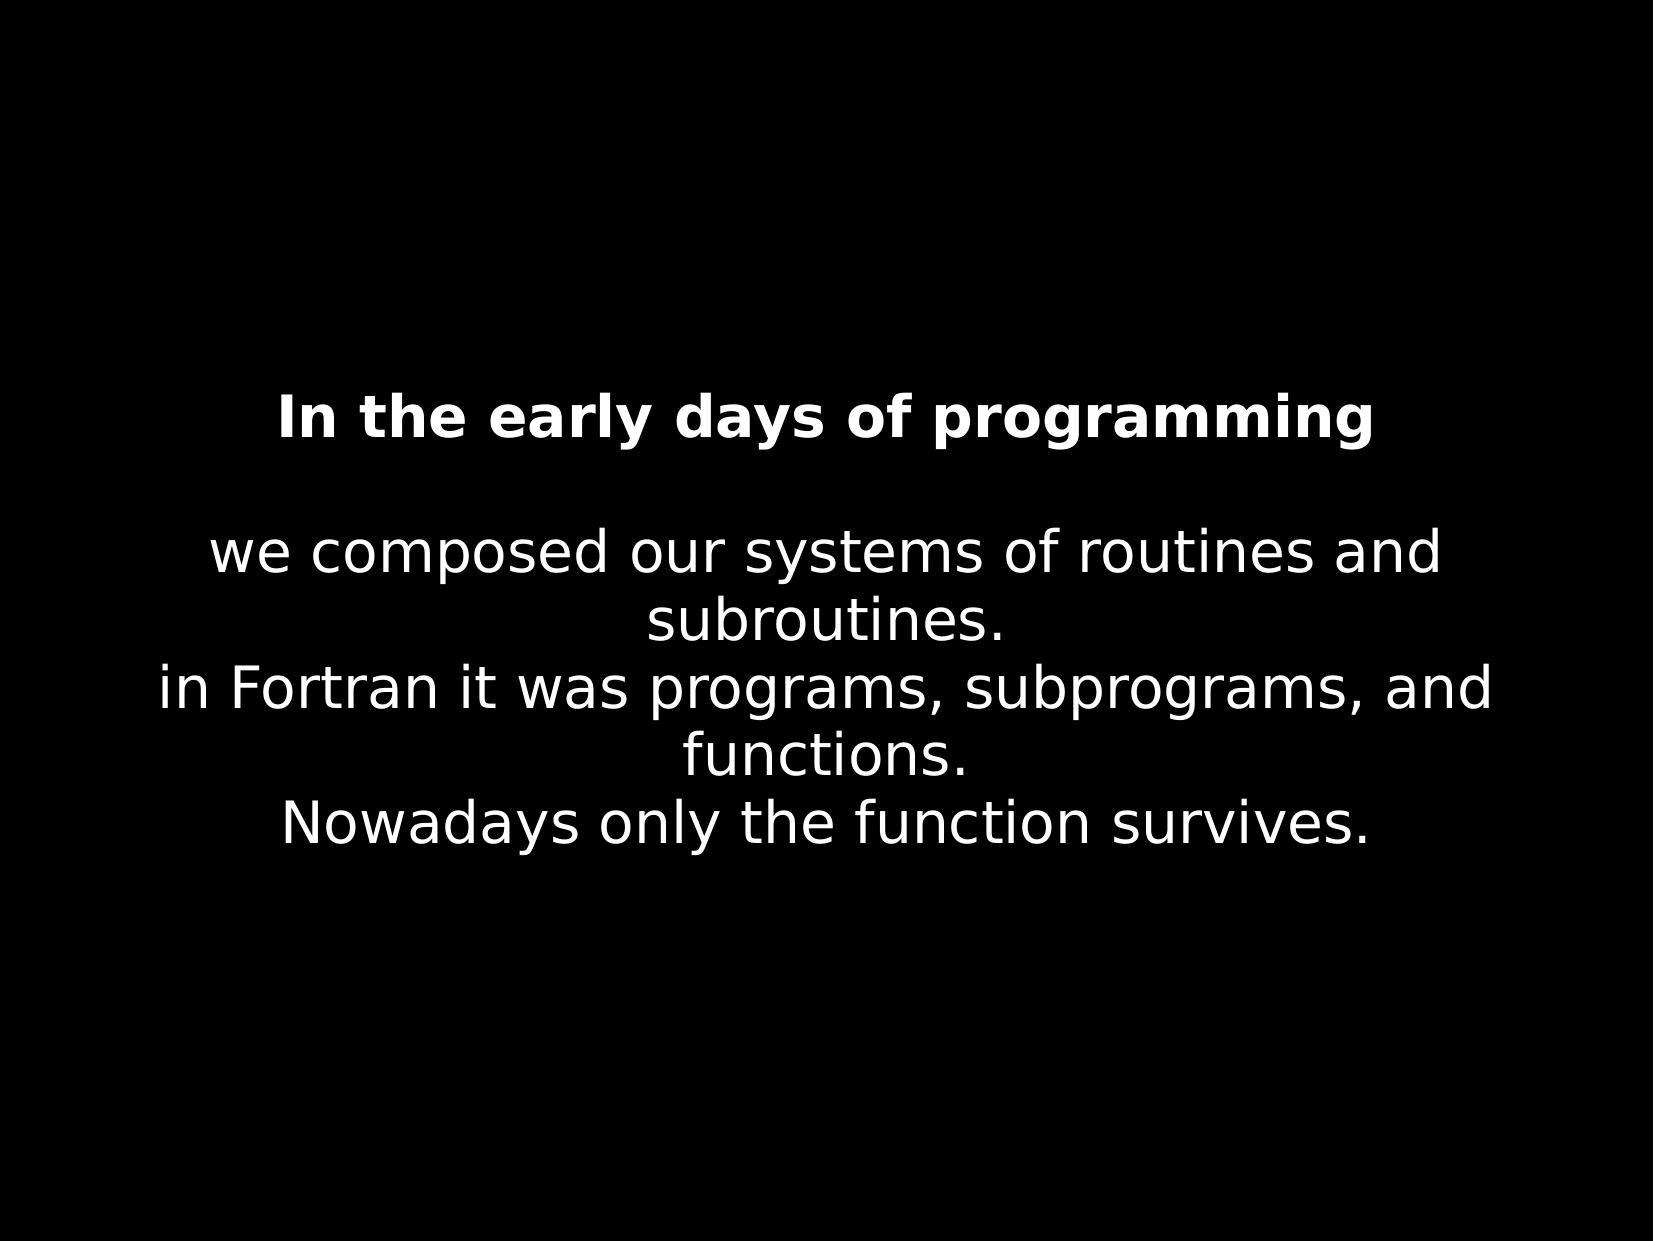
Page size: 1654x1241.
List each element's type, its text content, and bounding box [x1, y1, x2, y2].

subtitle In the early days of programming we composed our systems of routines and subroutines. in Fortran it was programs, subprograms, and functions. Nowadays only the function survives. [82, 218, 1571, 1023]
